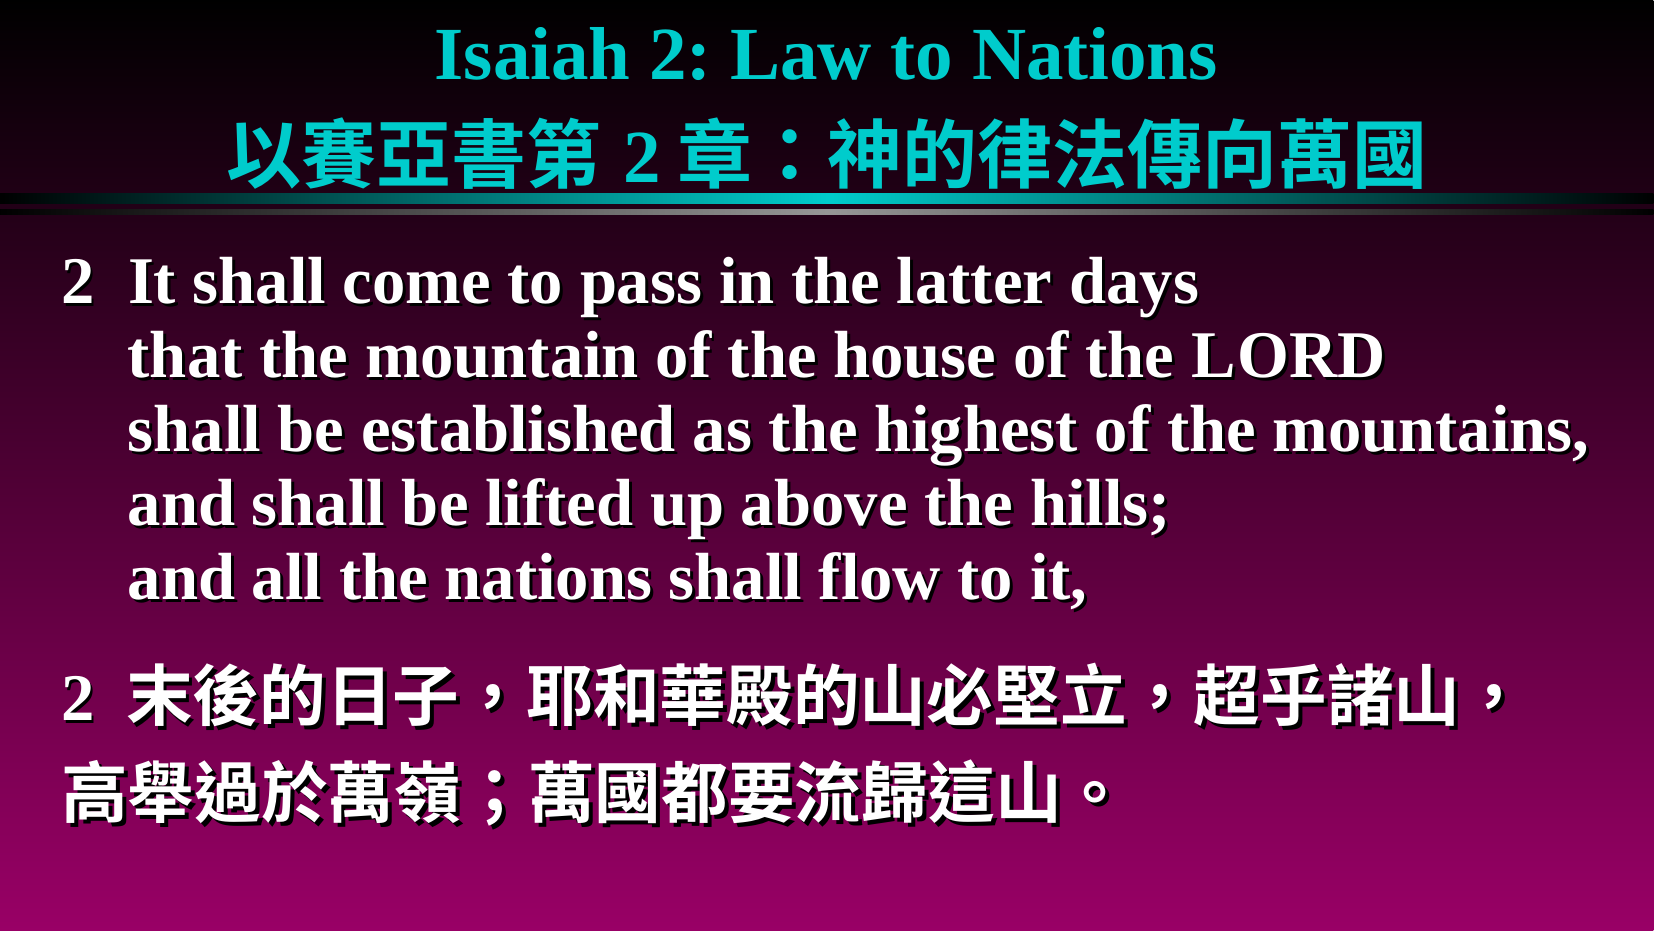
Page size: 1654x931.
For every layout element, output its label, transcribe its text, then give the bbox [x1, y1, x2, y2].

title Isaiah 2: Law to Nations 以賽亞書第2章：神的律法傳向萬國 [117, 12, 1537, 205]
text_box 2 It shall come to pass in the latter days that the mountain of the house of the Lord shall be established as the highest of the mountains, and shall be lifted up above the hills; and all the nations shall flow to it, 2 末後的日子，耶和華殿的山必堅立，超乎諸山，高舉過於萬嶺；萬國都要流歸這山。 [46, 236, 1608, 903]
